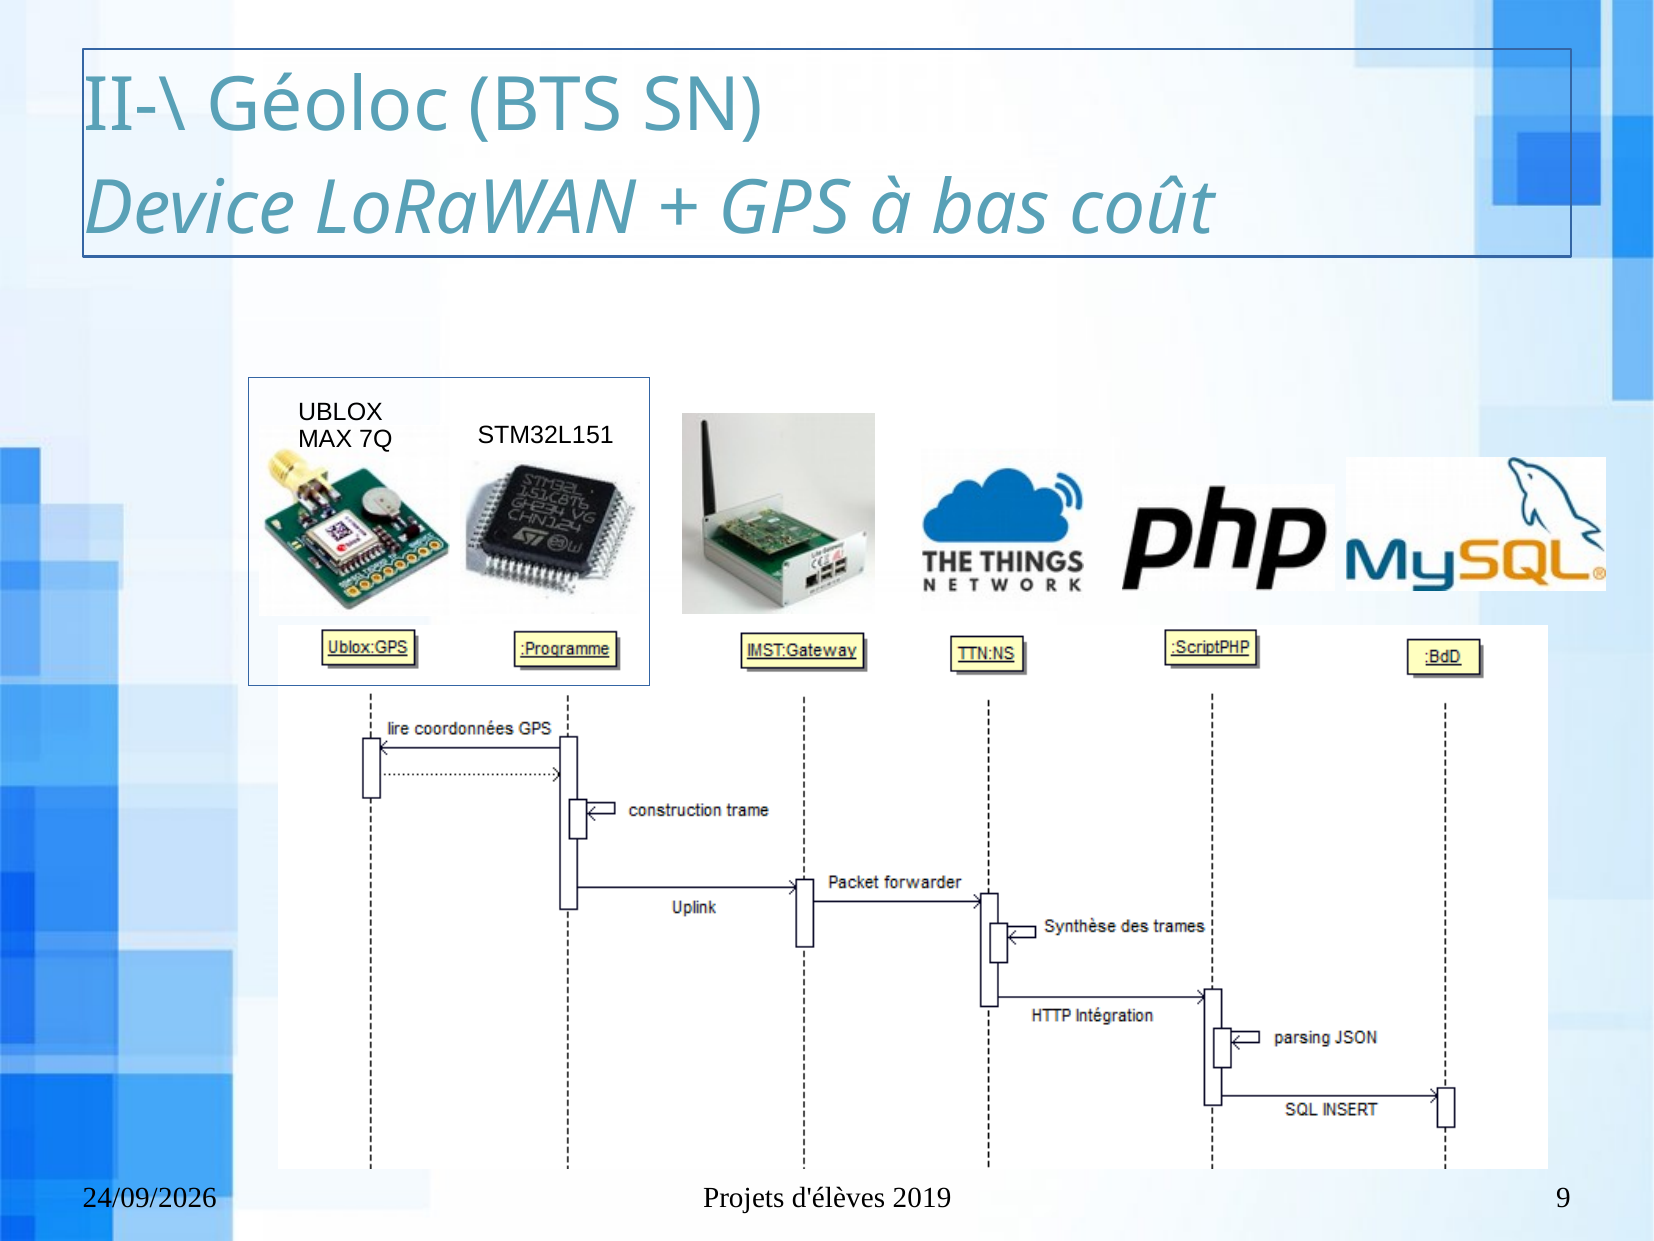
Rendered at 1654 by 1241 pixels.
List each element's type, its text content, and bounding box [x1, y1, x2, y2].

picture [0, 0, 1654, 1241]
text_box UBLOX MAX 7Q [283, 389, 414, 461]
text_box STM32L151 [462, 413, 640, 457]
title II-\ Géoloc (BTS SN) Device LoRaWAN + GPS à bas coût [82, 49, 1571, 257]
